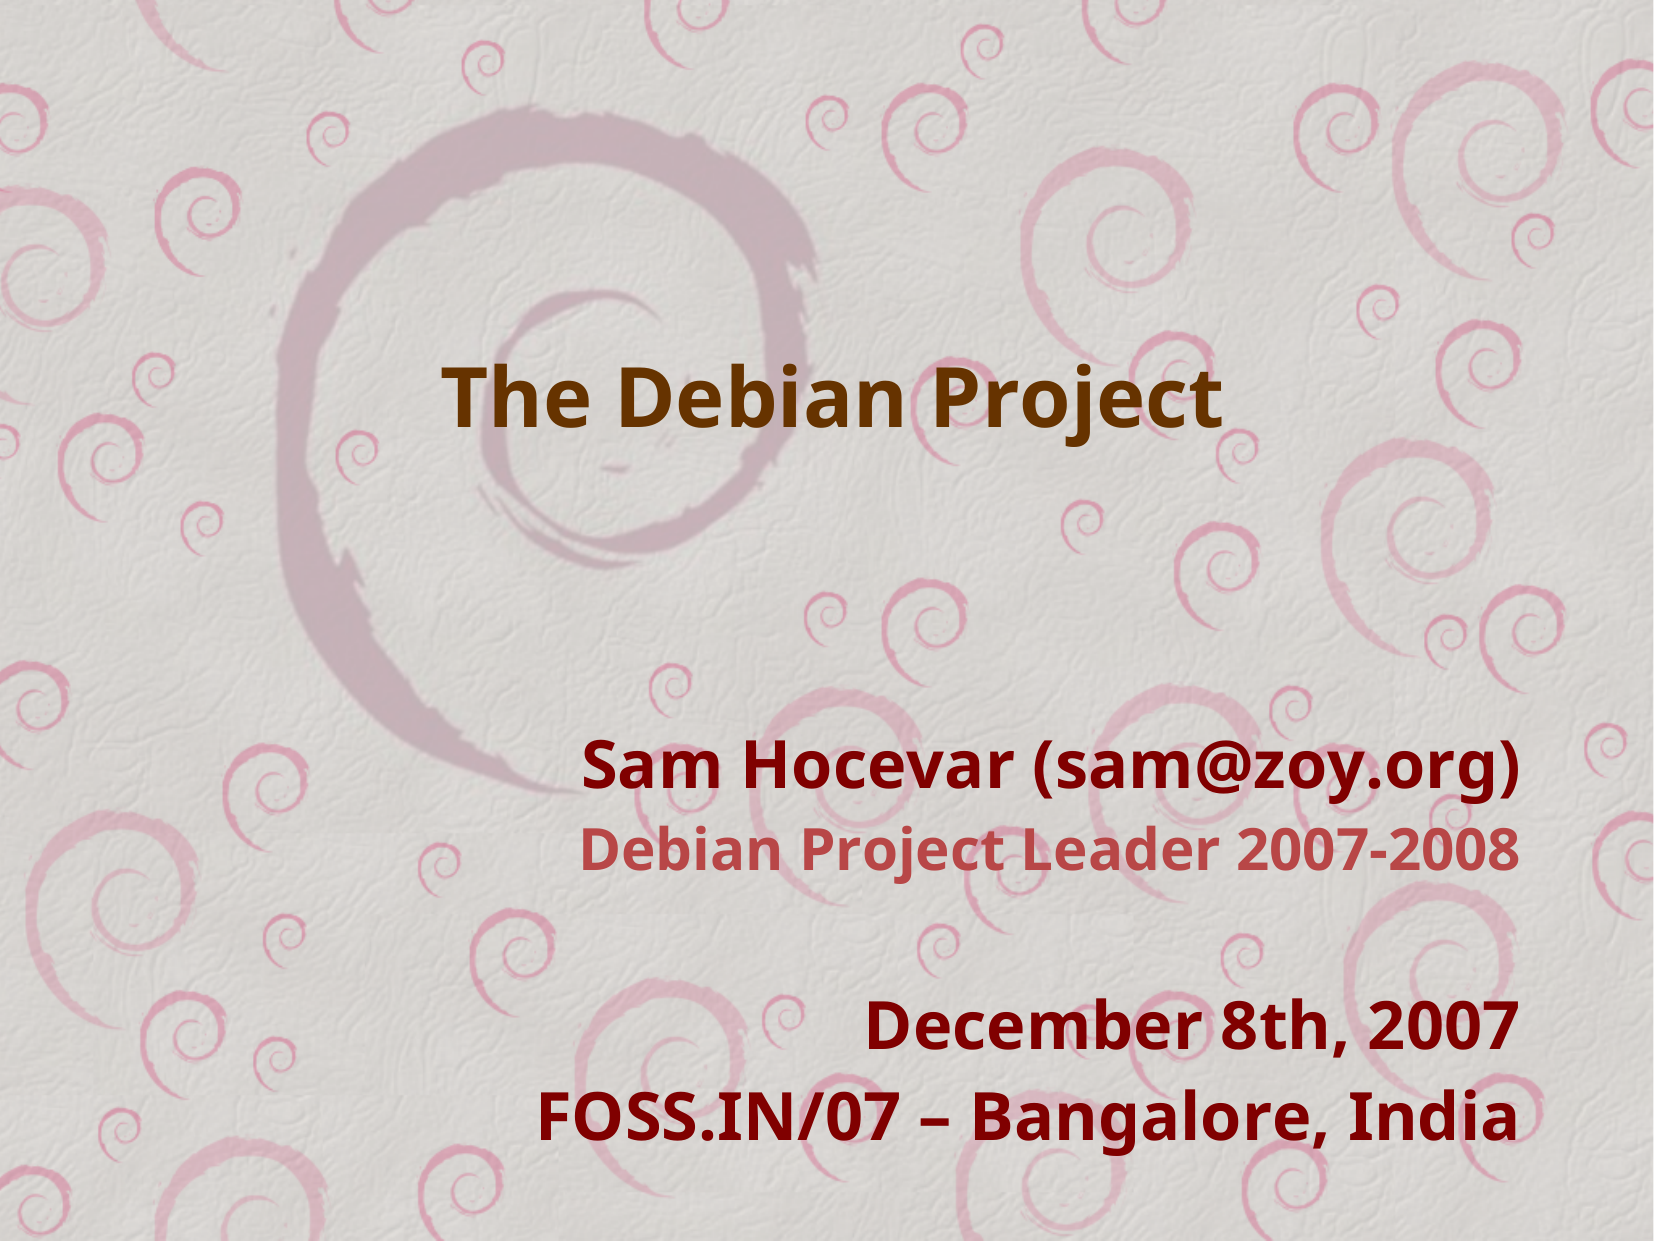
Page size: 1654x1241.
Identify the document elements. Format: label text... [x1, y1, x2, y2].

title The Debian Project [127, 291, 1540, 500]
subtitle Sam Hocevar (sam@zoy.org) Debian Project Leader 2007-2008 December 8th, 2007 FOSS.IN/07 – Bangalore, India [55, 724, 1522, 1152]
picture [0, 0, 1654, 1241]
